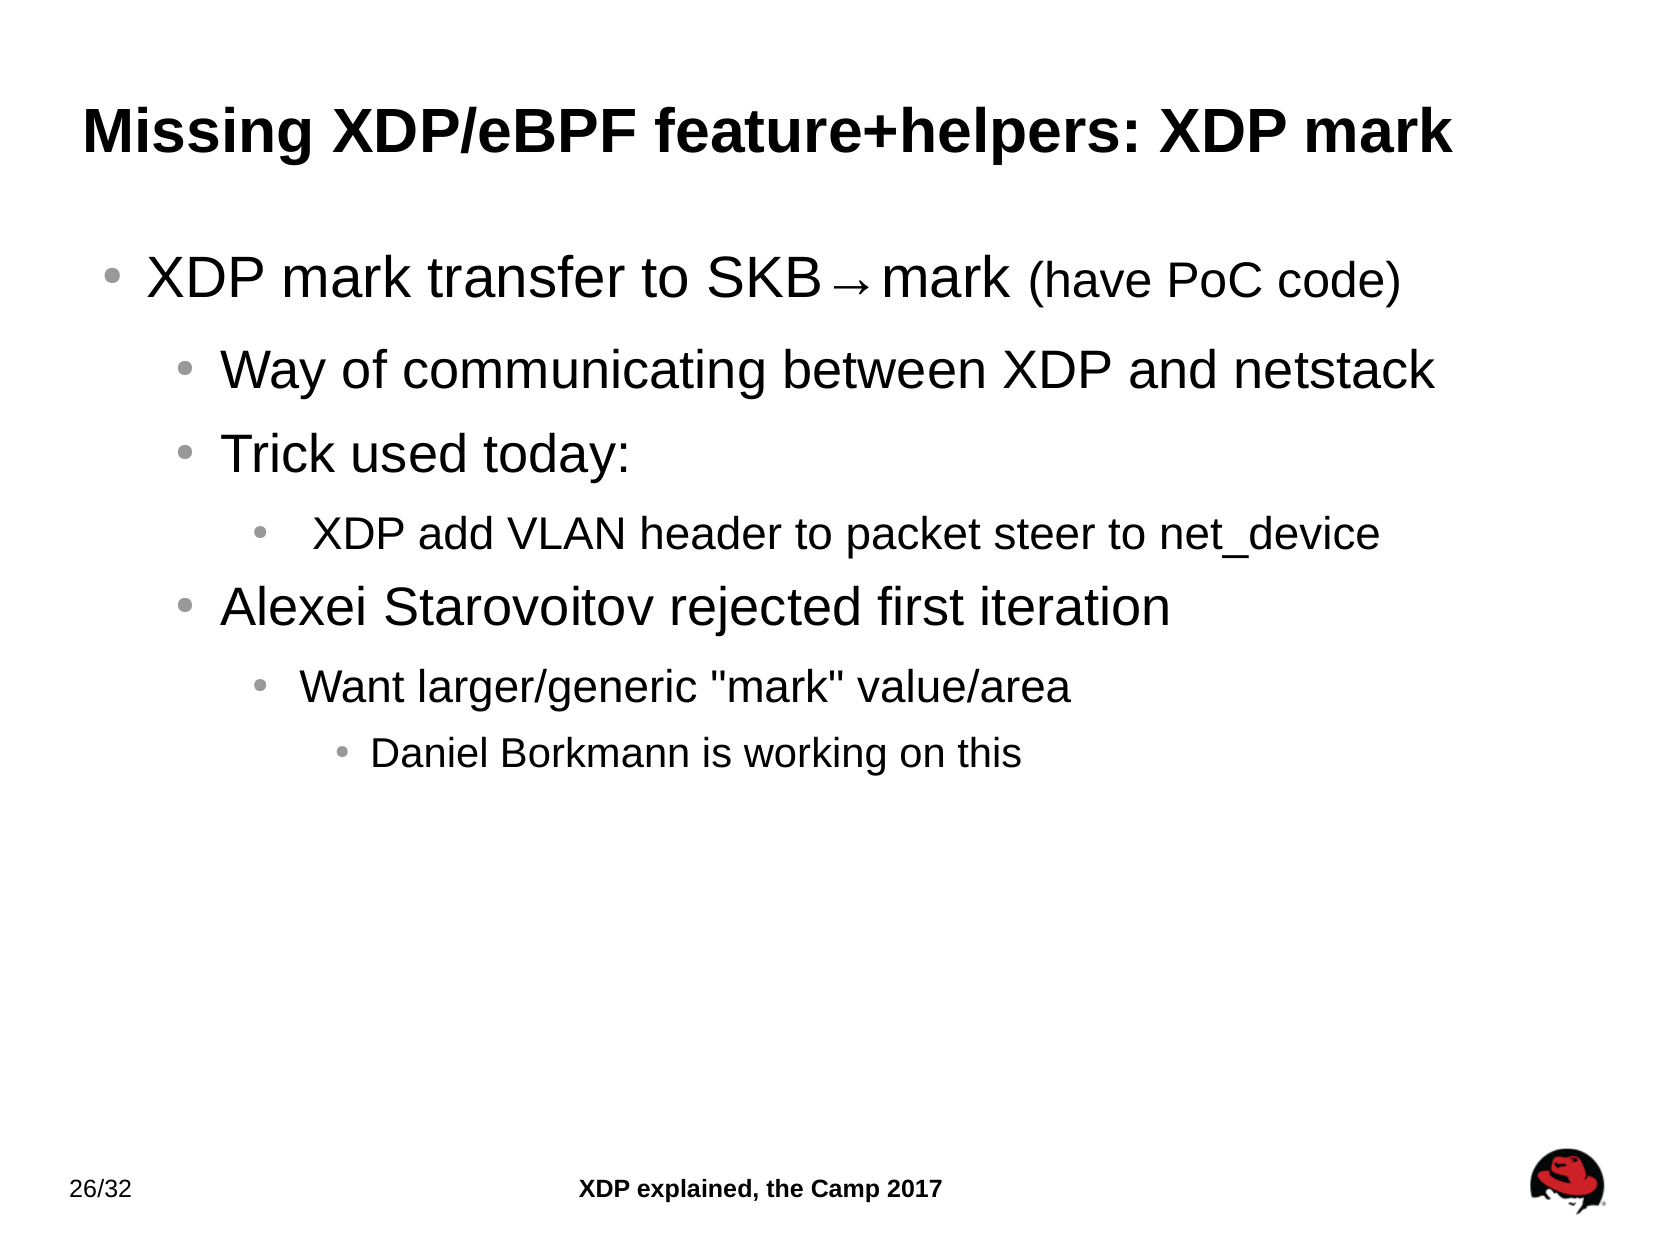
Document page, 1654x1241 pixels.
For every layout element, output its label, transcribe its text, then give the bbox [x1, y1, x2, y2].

title Missing XDP/eBPF feature+helpers: XDP mark [82, 37, 1571, 226]
picture [1529, 1146, 1612, 1224]
text_box [86, 244, 1575, 1039]
